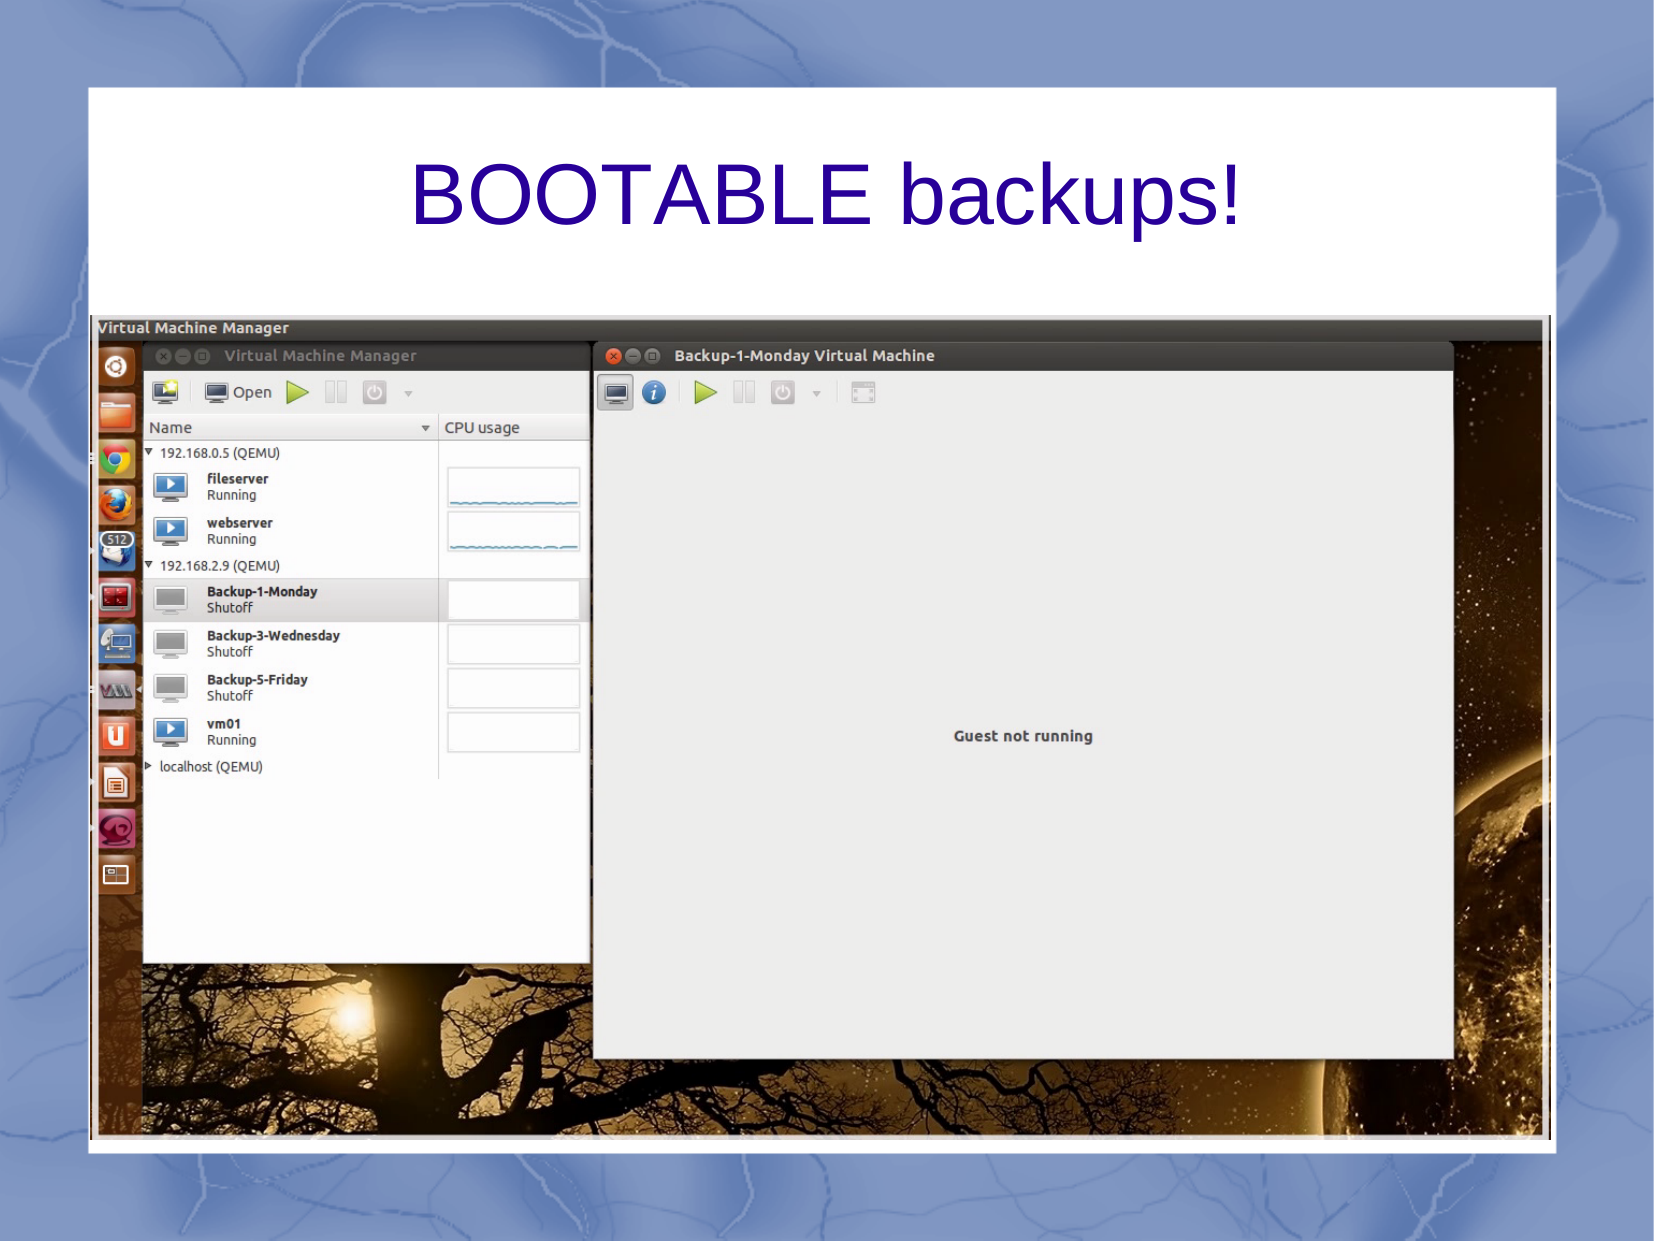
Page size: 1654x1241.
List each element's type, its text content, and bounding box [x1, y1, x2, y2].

title BOOTABLE backups! [118, 90, 1536, 298]
text_box [90, 315, 1552, 1141]
picture [0, 0, 1654, 1241]
